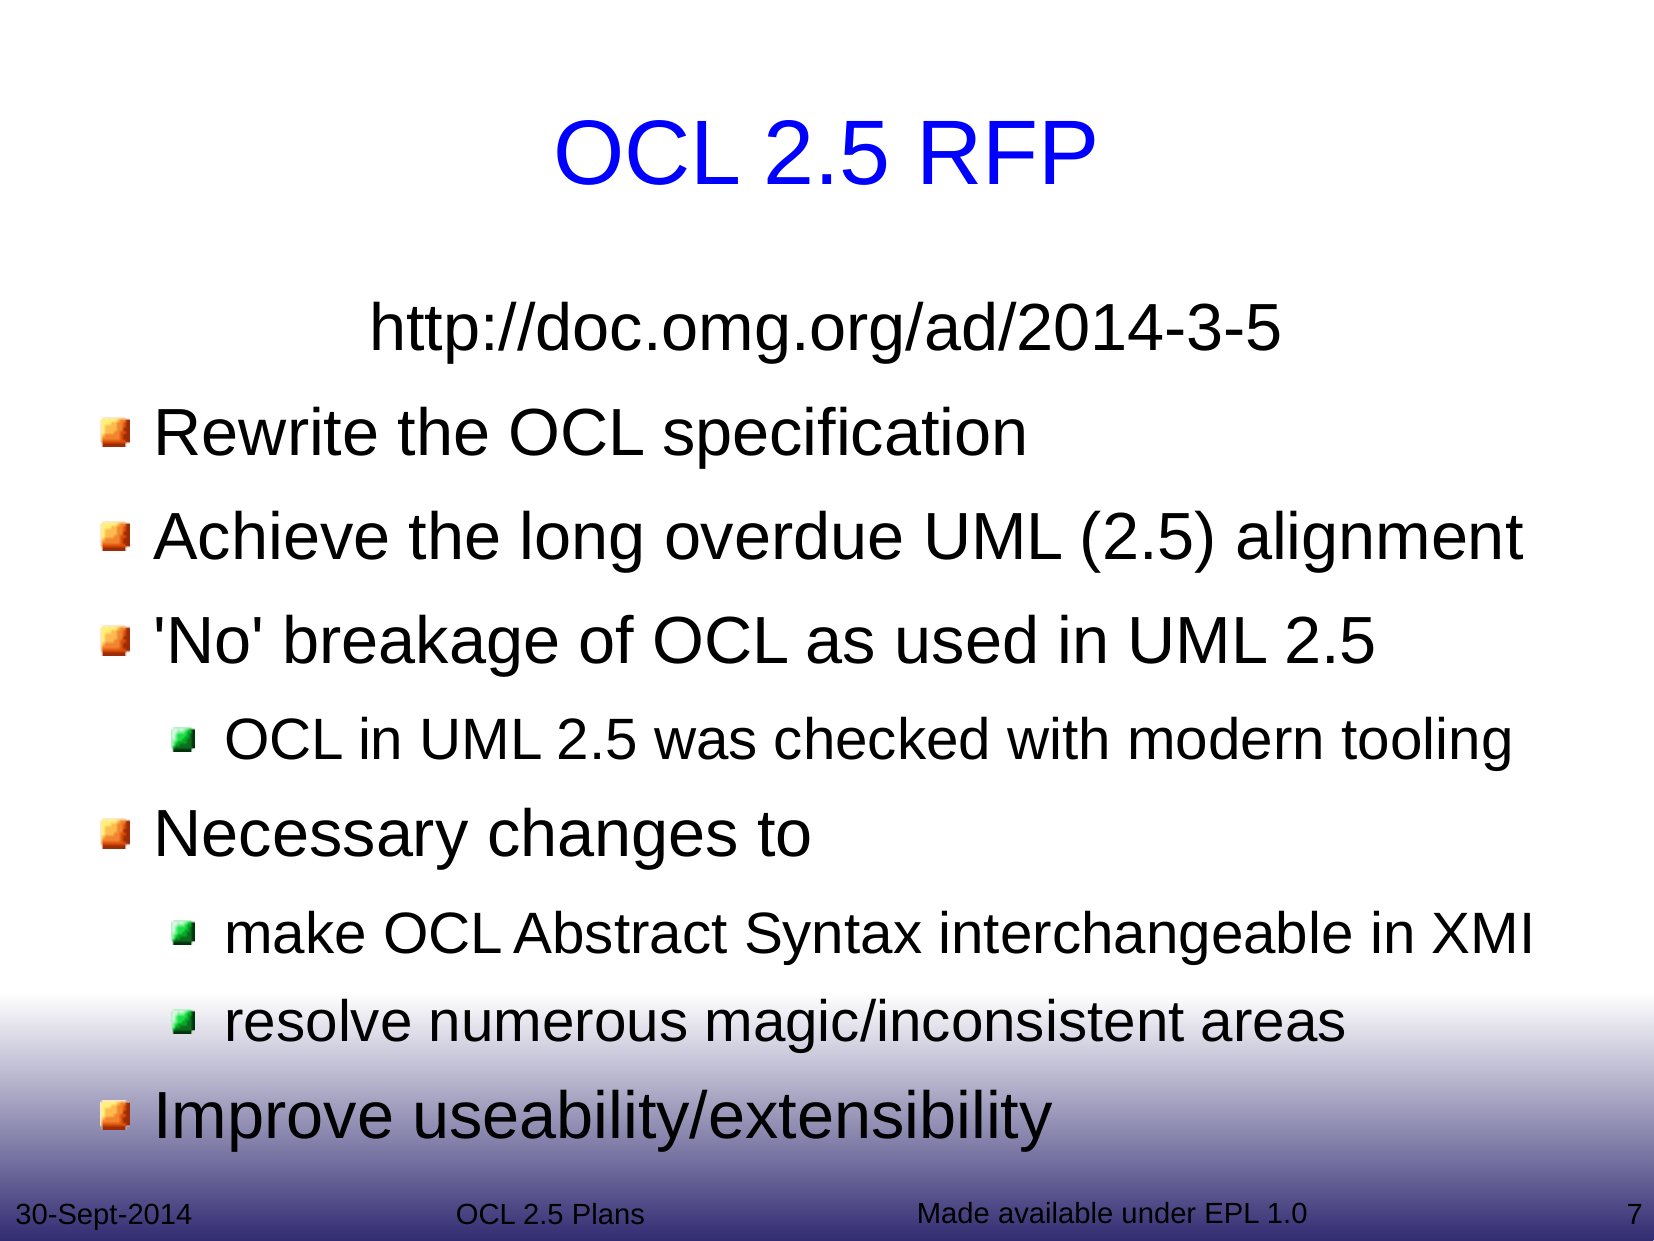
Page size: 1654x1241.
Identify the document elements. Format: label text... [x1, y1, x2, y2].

title OCL 2.5 RFP [82, 49, 1571, 257]
list http://doc.omg.org/ad/2014-3-5 Rewrite the OCL specification Achieve the long overdue UML (2.5) alignment 'No' breakage of OCL as used in UML 2.5 OCL in UML 2.5 was checked with modern tooling Necessary changes to make OCL Abstract Syntax interchangeable in XMI resolve numerous magic/inconsistent areas Improve useability/extensibility [82, 290, 1571, 1152]
